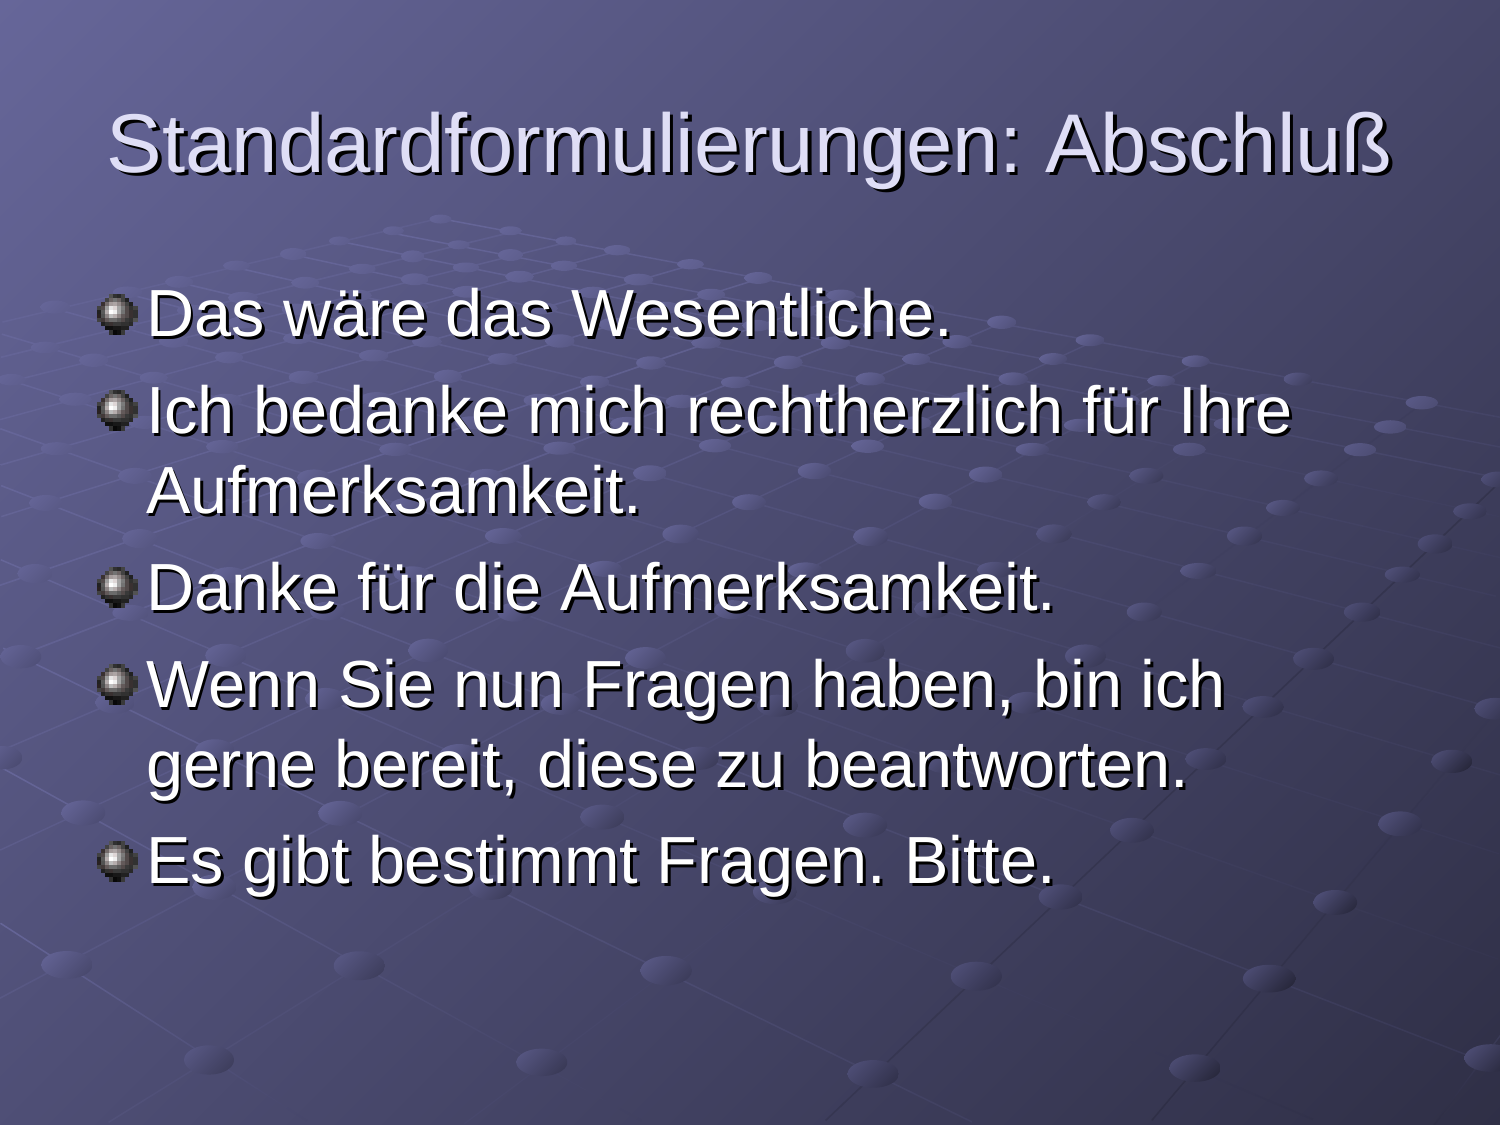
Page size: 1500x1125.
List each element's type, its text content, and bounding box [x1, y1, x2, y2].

title Standardformulierungen: Abschluß [75, 45, 1426, 233]
list Das wäre das Wesentliche. Ich bedanke mich rechtherzlich für Ihre Aufmerksamkeit. Danke für die Aufmerksamkeit. Wenn Sie nun Fragen haben, bin ich gerne bereit, diese zu beantworten. Es gibt bestimmt Fragen. Bitte. [75, 262, 1426, 1007]
